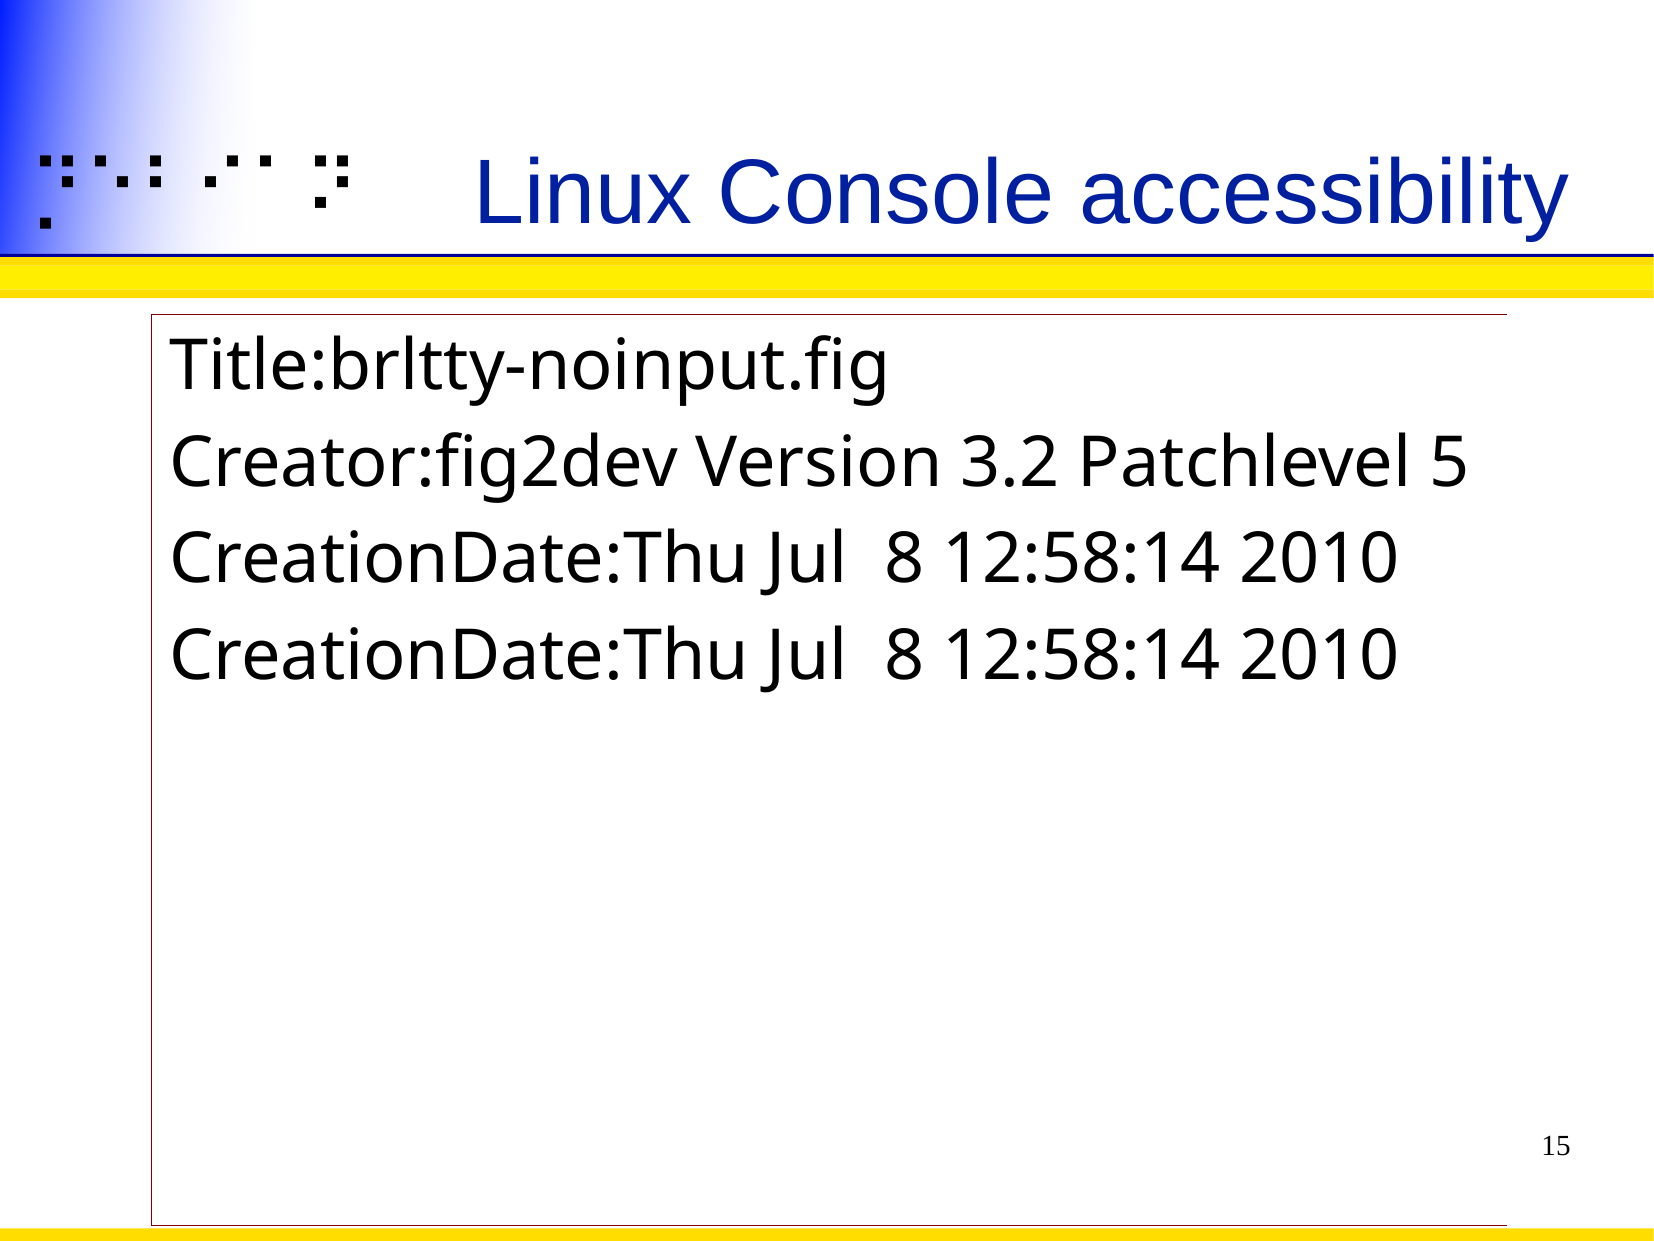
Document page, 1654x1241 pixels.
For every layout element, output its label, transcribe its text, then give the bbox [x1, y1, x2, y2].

title Linux Console accessibility [372, 134, 1571, 250]
picture [146, 310, 1507, 1226]
